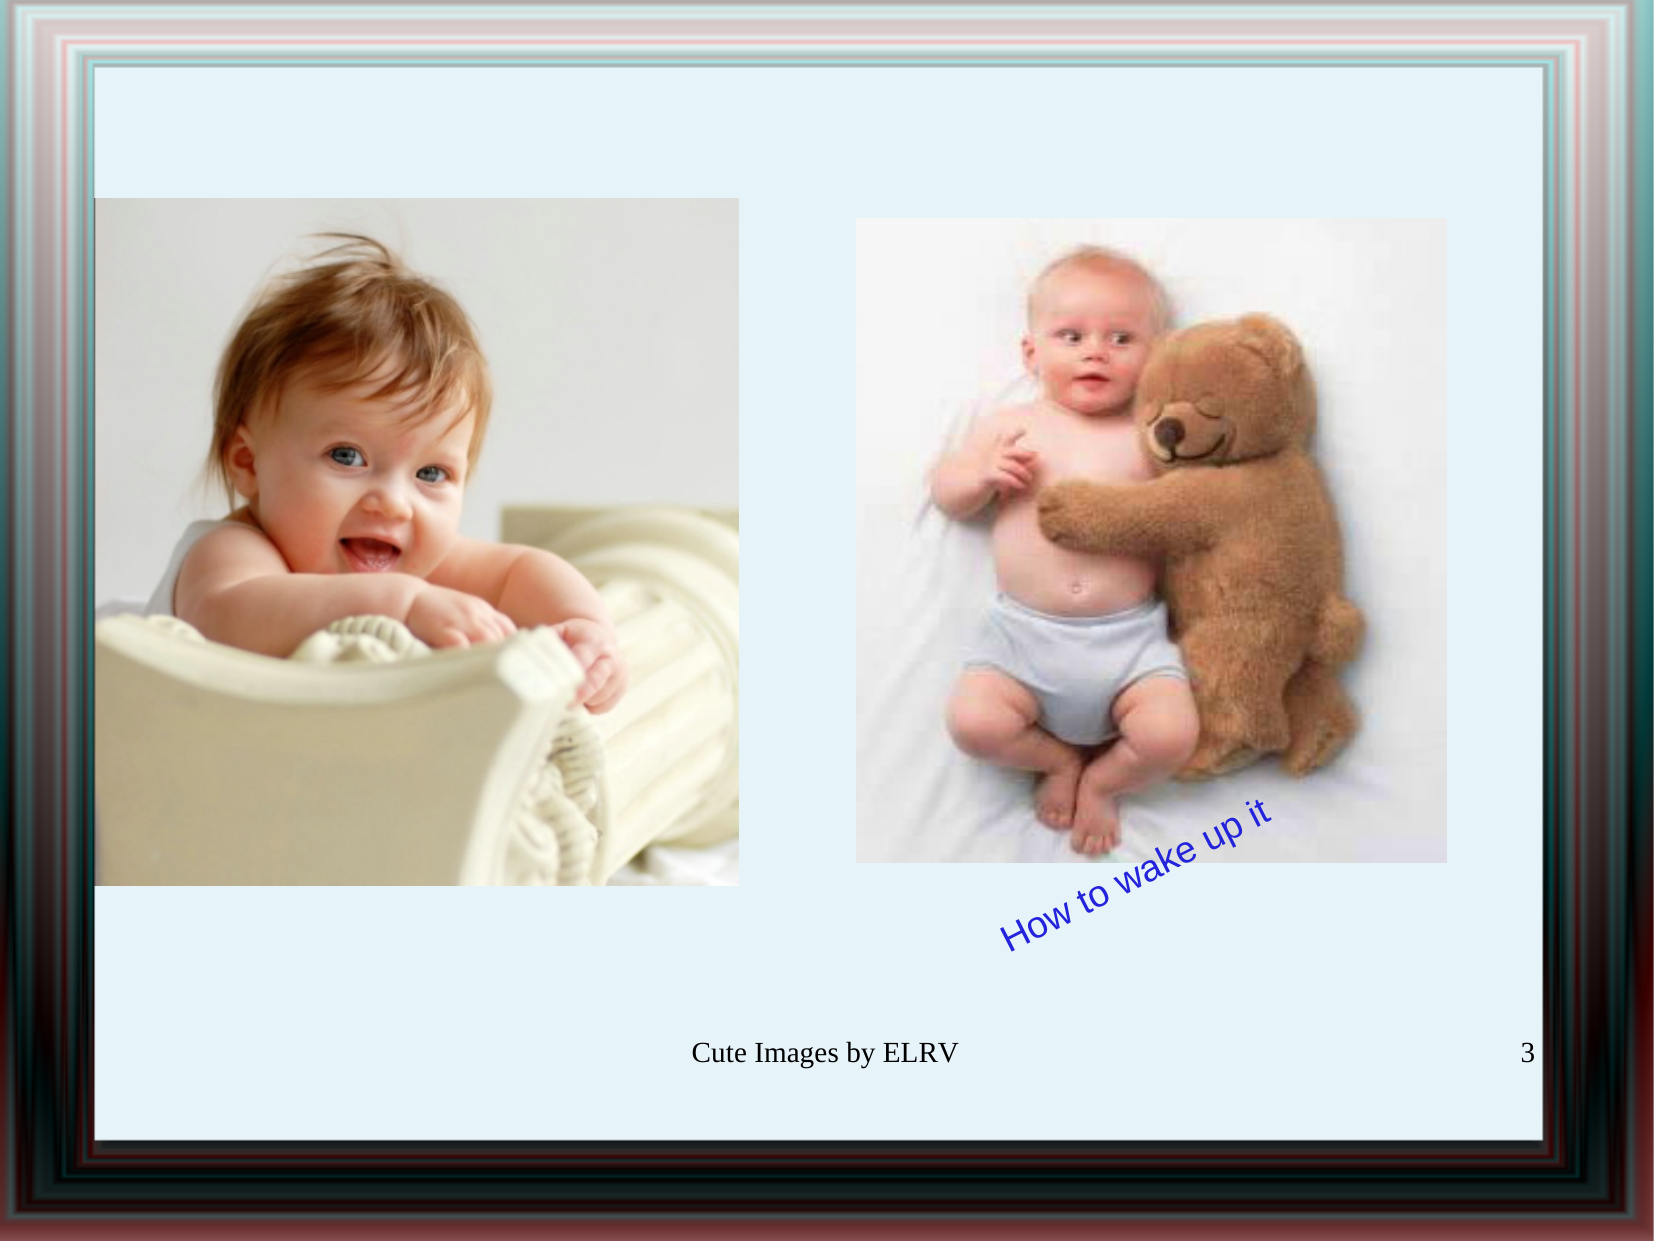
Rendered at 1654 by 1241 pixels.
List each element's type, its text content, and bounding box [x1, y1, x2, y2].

picture [0, 0, 1654, 1241]
text_box How to wake up it [977, 682, 1477, 975]
